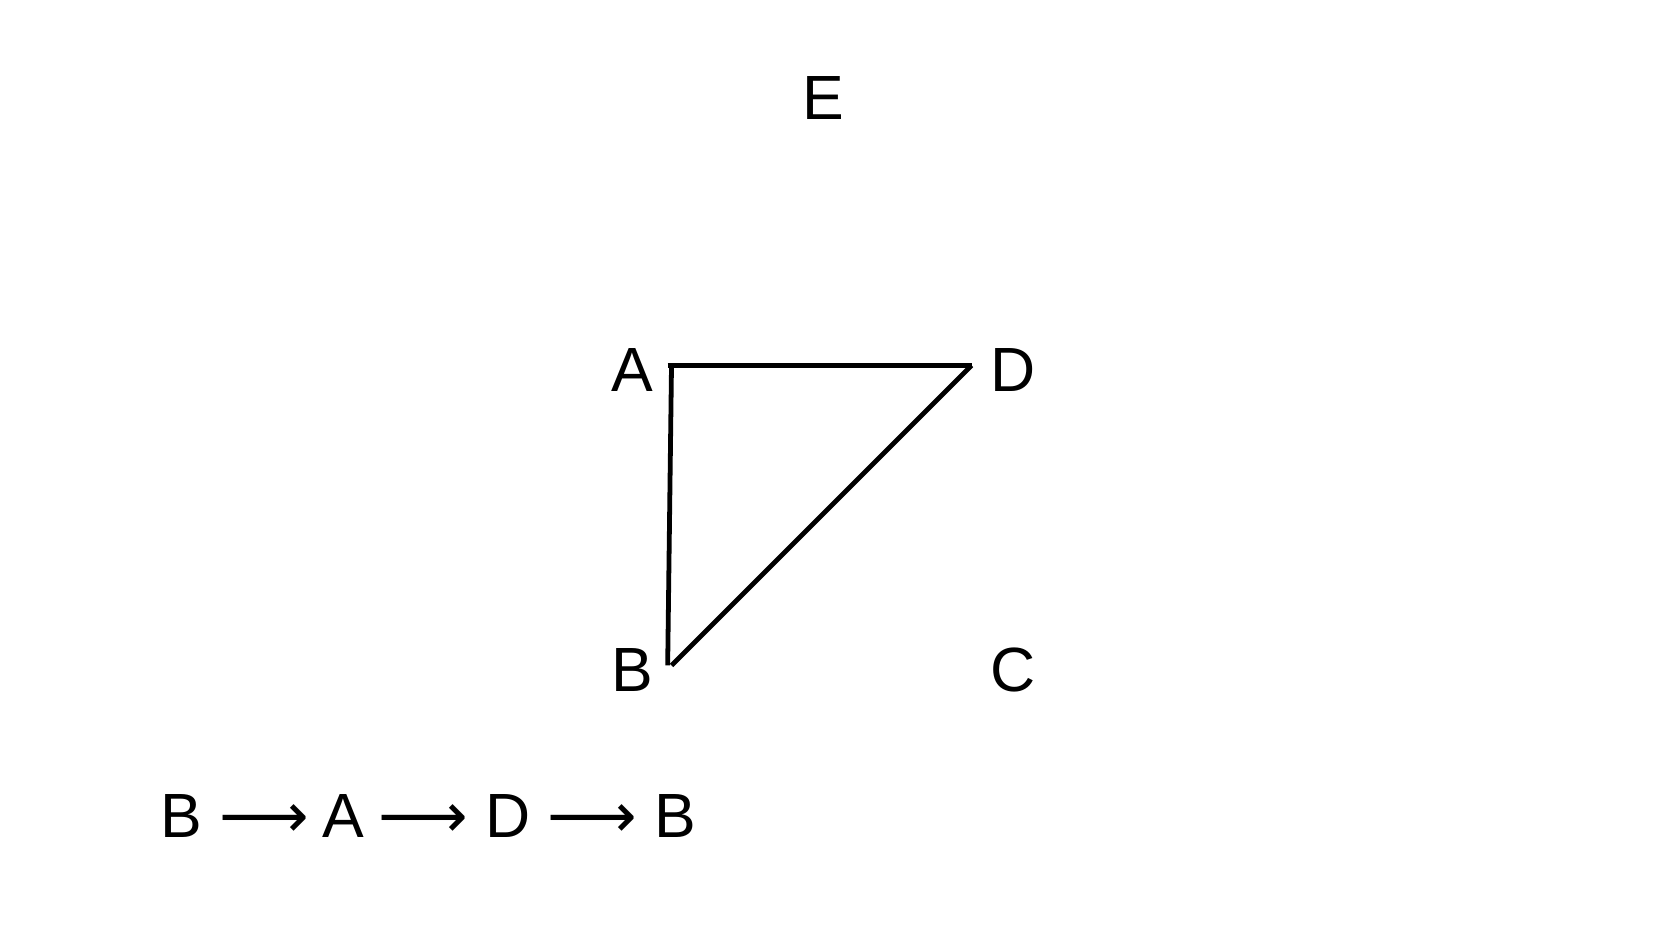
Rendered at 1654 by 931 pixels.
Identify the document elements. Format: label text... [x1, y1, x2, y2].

text_box B ⟶ A ⟶ D ⟶ B [145, 773, 1544, 859]
text_box D [975, 327, 1051, 413]
text_box A [596, 327, 668, 413]
text_box C [975, 627, 1051, 713]
text_box B [596, 627, 668, 713]
text_box E [787, 55, 860, 141]
